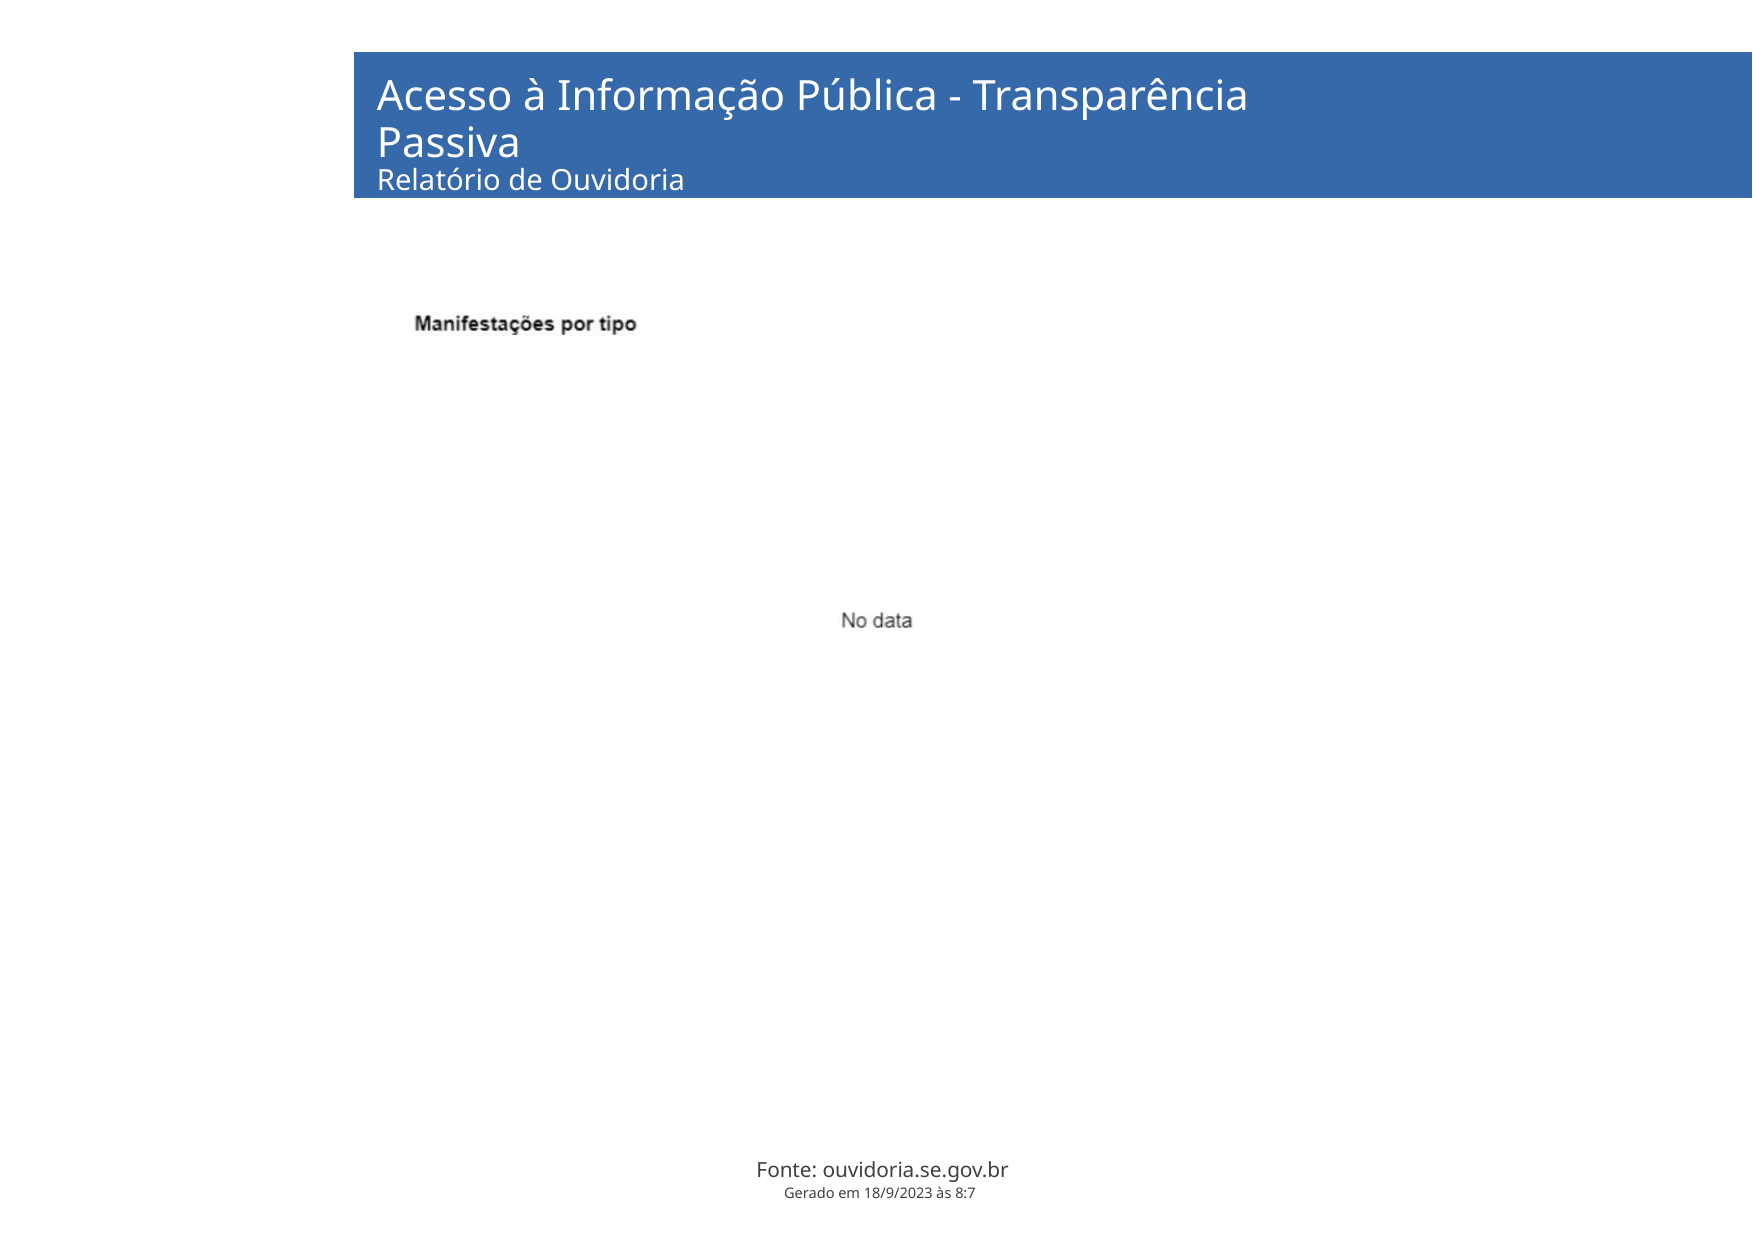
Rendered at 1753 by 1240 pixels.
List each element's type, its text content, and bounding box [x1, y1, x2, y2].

text_box Acesso à Informação Pública - Transparência Passiva Relatório de Ouvidoria SETUR - Agosto a Agosto de 2023 [376, 72, 1403, 228]
text_box [354, 52, 1752, 198]
text_box Fonte: ouvidoria.se.gov.br [756, 1158, 1023, 1182]
text_box [155, 211, 1599, 1028]
text_box Gerado em 18/9/2023 às 8:7 [784, 1184, 995, 1202]
